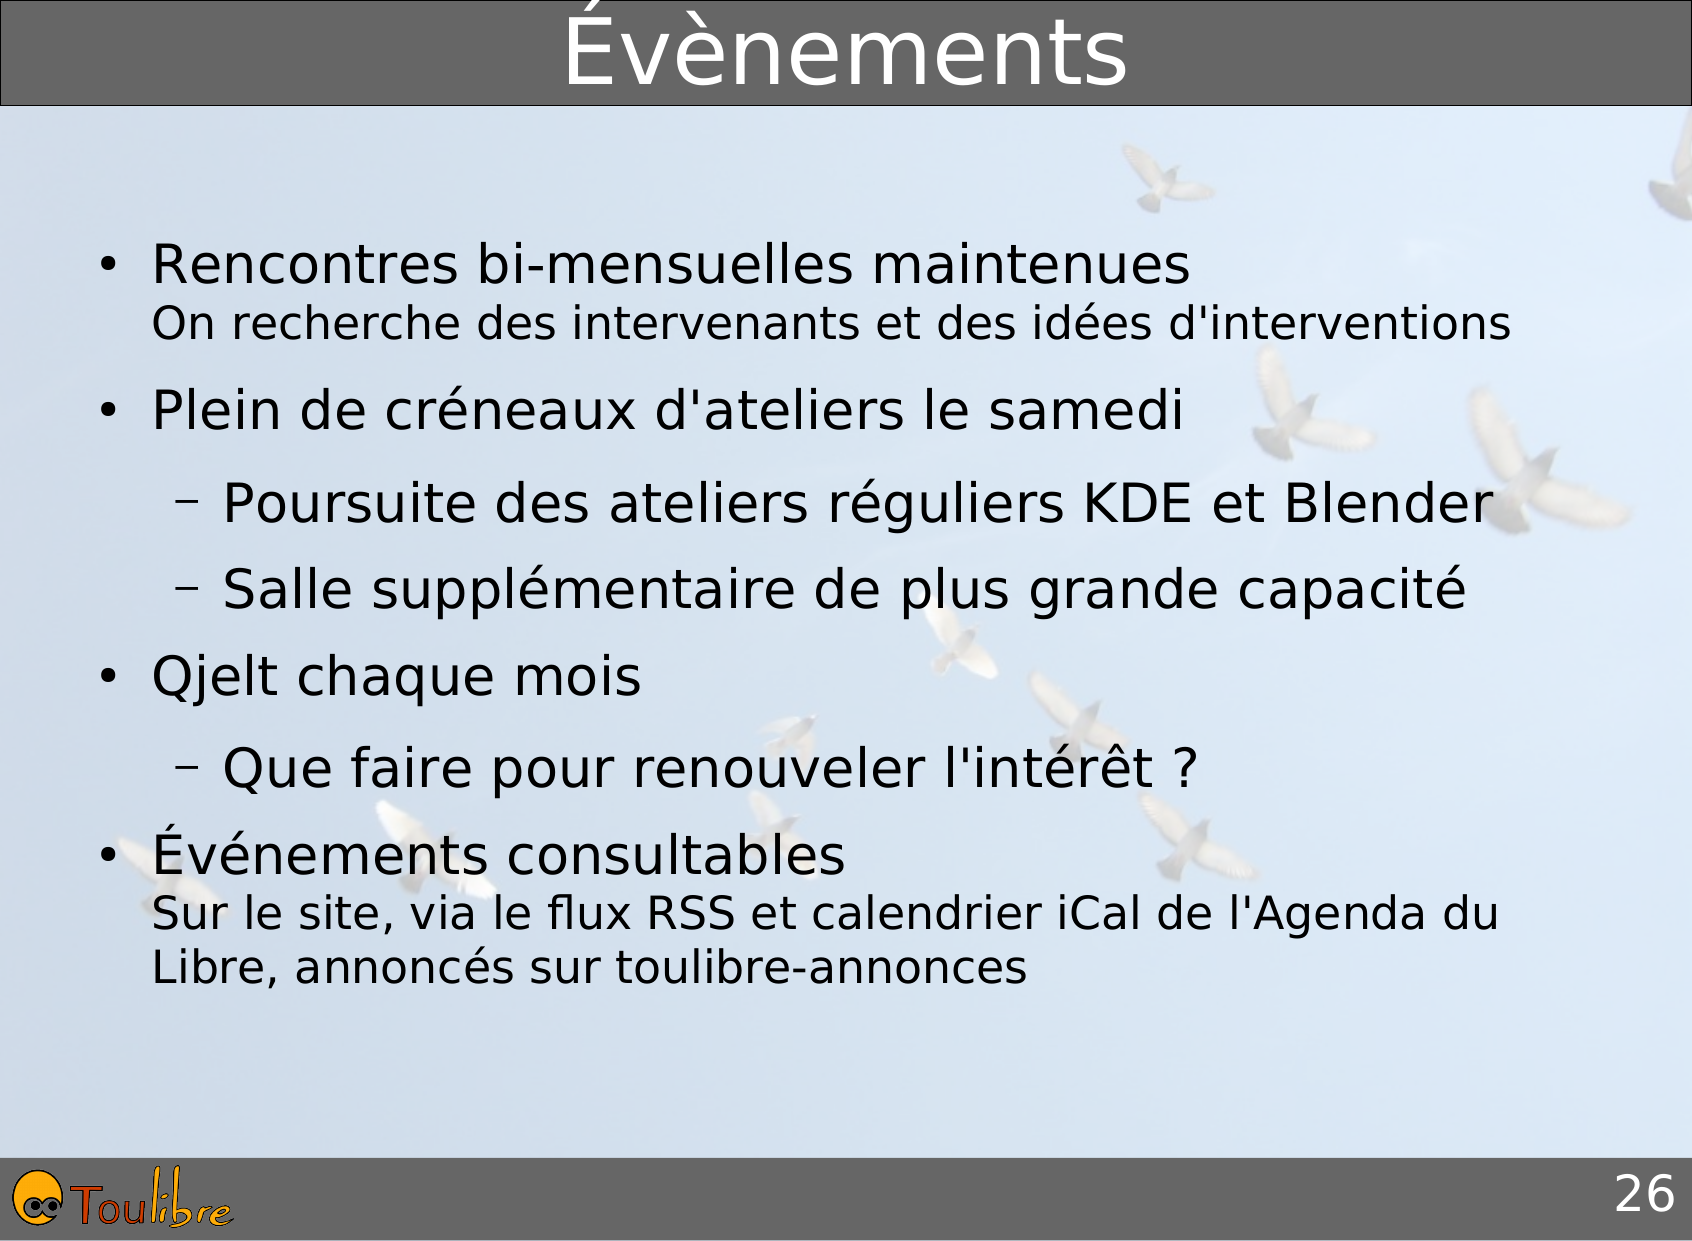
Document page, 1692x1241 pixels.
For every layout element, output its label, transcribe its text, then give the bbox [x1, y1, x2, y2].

list Rencontres bi-mensuelles maintenues On recherche des intervenants et des idées d'interventions Plein de créneaux d'ateliers le samedi Poursuite des ateliers réguliers KDE et Blender Salle supplémentaire de plus grande capacité Qjelt chaque mois Que faire pour renouveler l'intérêt ? Événements consultables Sur le site, via le flux RSS et calendrier iCal de l'Agenda du Libre, annoncés sur toulibre-annonces [81, 233, 1604, 994]
picture [12, 1165, 234, 1228]
title Évènements [0, 0, 1692, 107]
